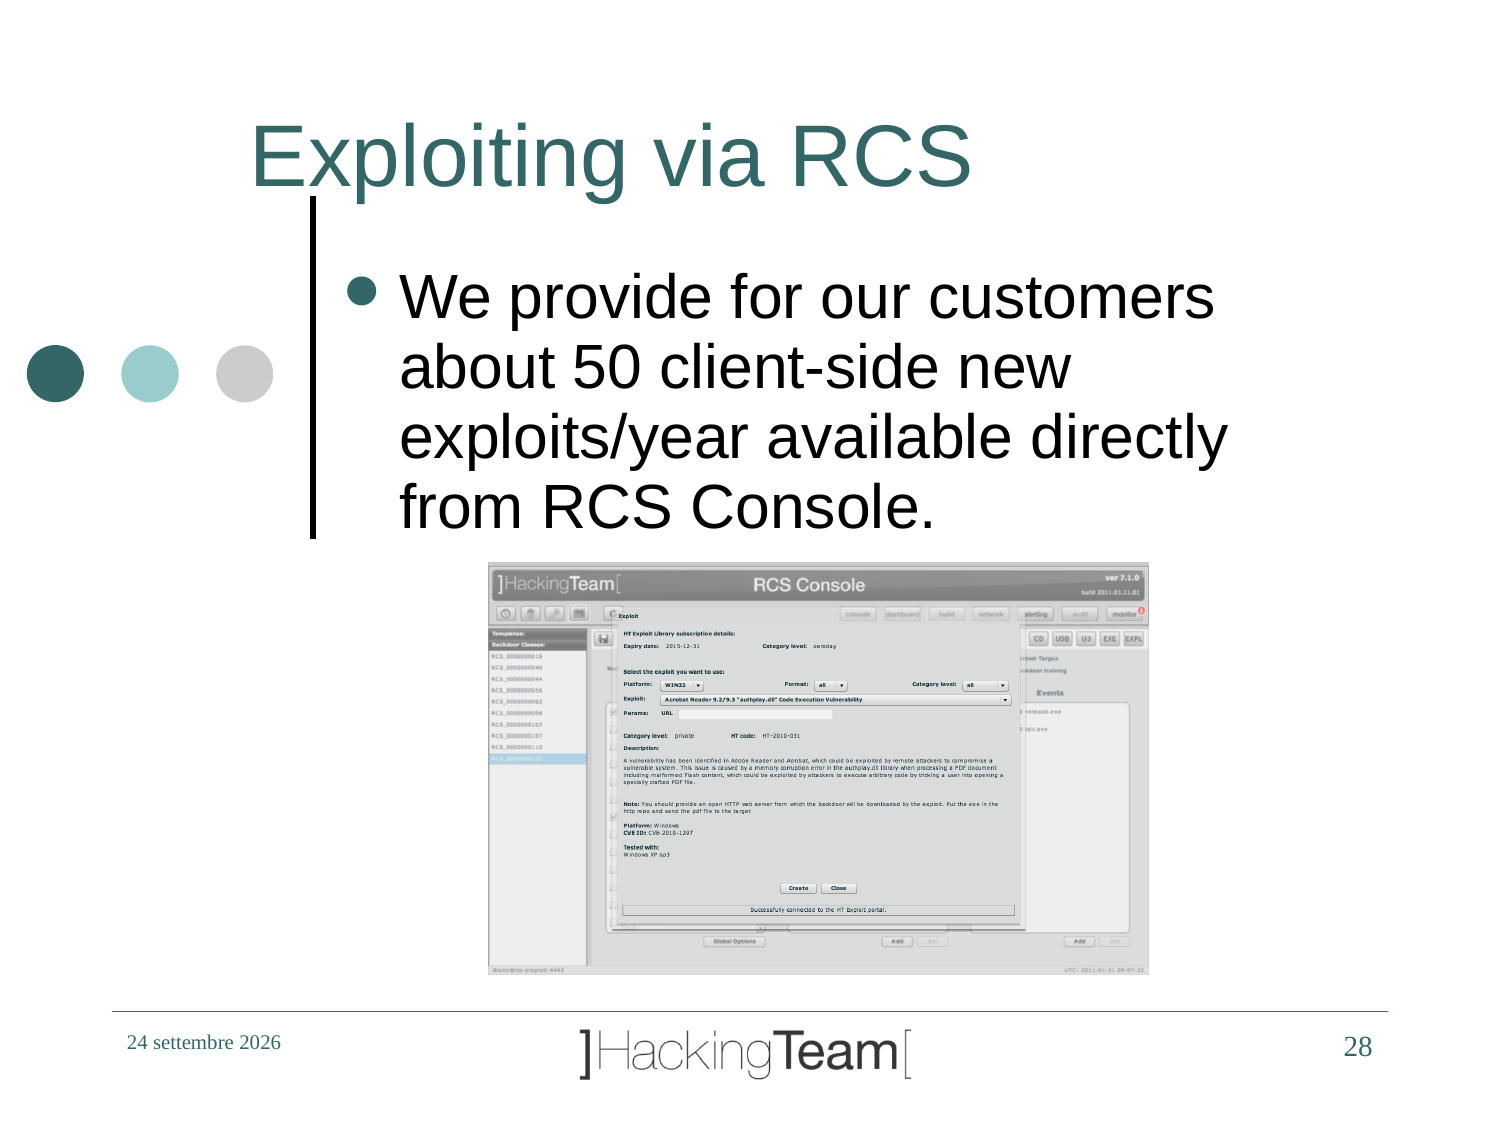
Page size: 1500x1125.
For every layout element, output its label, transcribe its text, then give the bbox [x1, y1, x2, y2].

picture [574, 1023, 916, 1084]
title Exploiting via RCS [249, 31, 1401, 282]
list We provide for our customers about 50 client-side new exploits/year available directly from RCS Console. [225, 262, 1238, 627]
picture [488, 562, 1149, 975]
